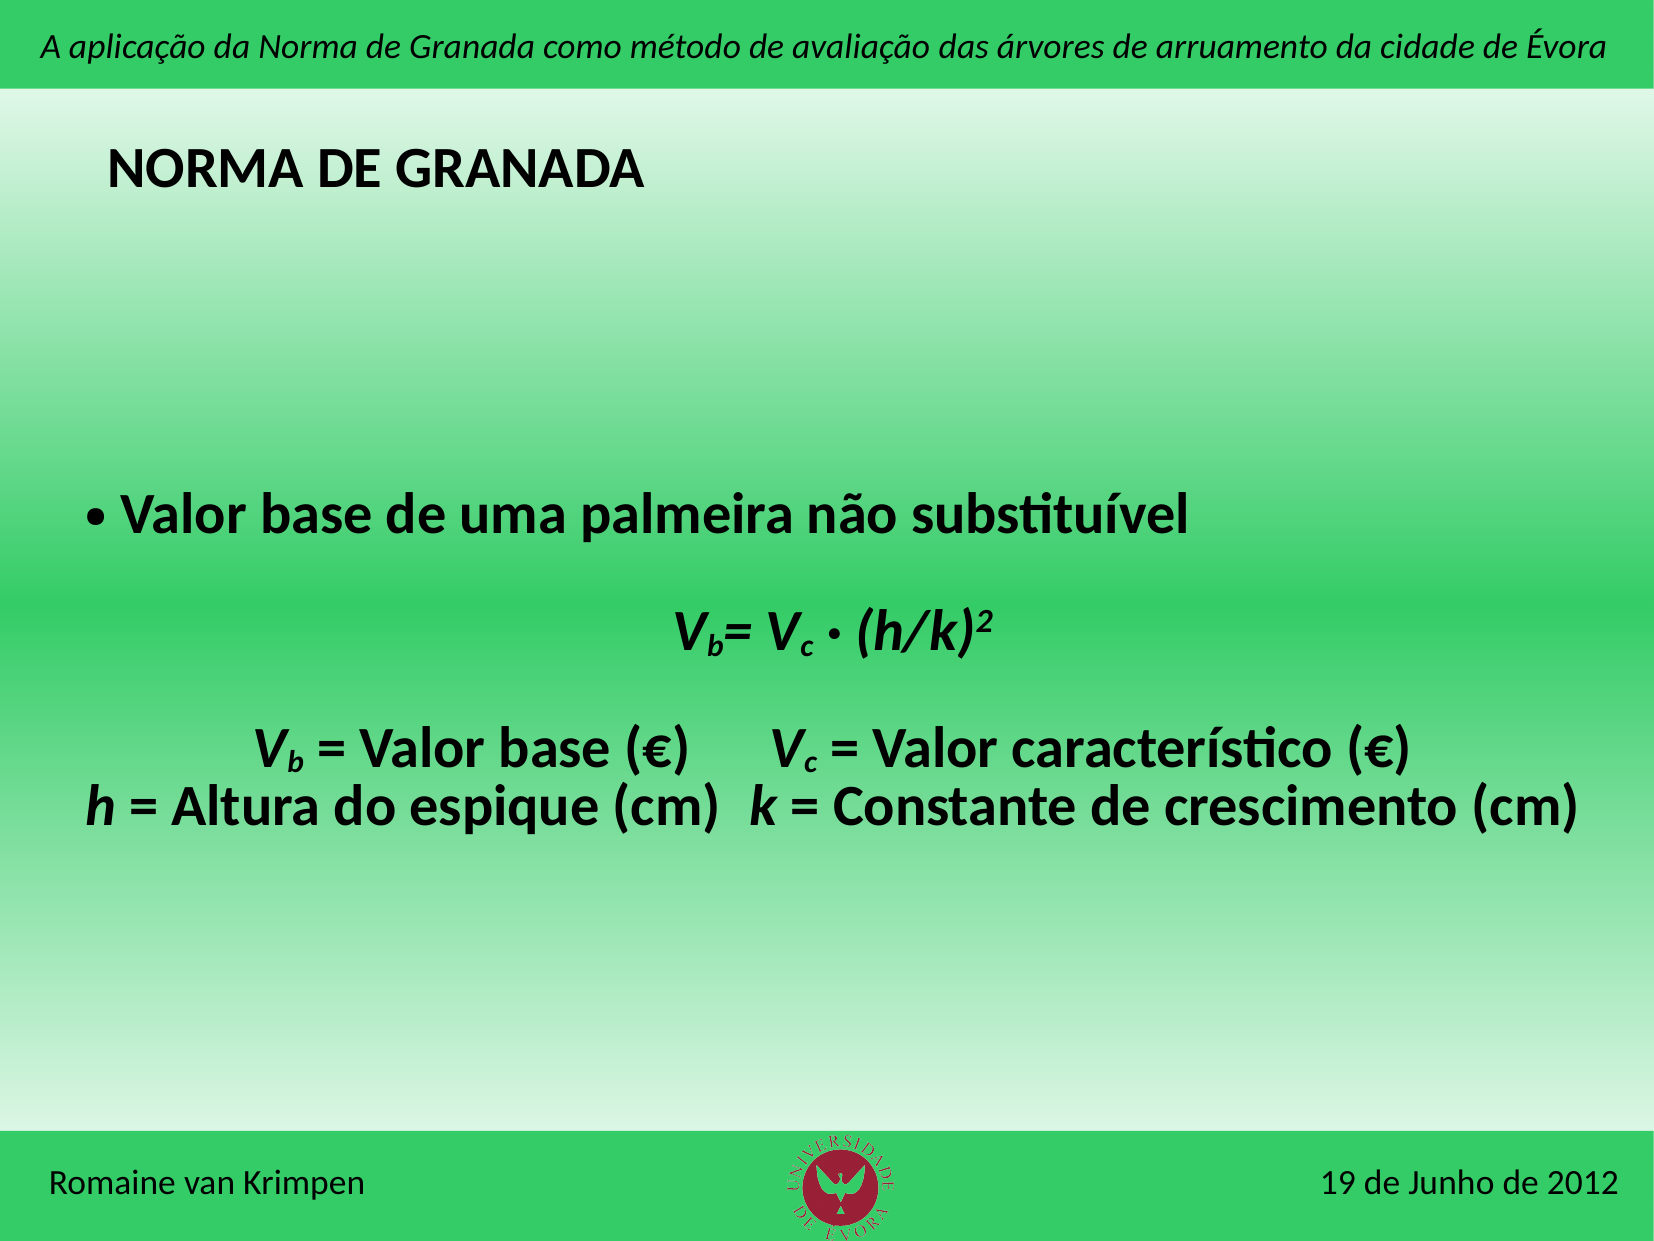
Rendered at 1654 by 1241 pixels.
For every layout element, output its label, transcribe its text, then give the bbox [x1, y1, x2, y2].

picture [787, 1135, 894, 1241]
text_box Valor base de uma palmeira não substituível Vb= Vc · (h/k)2 Vb = Valor base (€) Vc = Valor característico (€) h = Altura do espique (cm) k = Constante de crescimento (cm) [78, 289, 1587, 1040]
text_box NORMA DE GRANADA [78, 132, 1587, 214]
